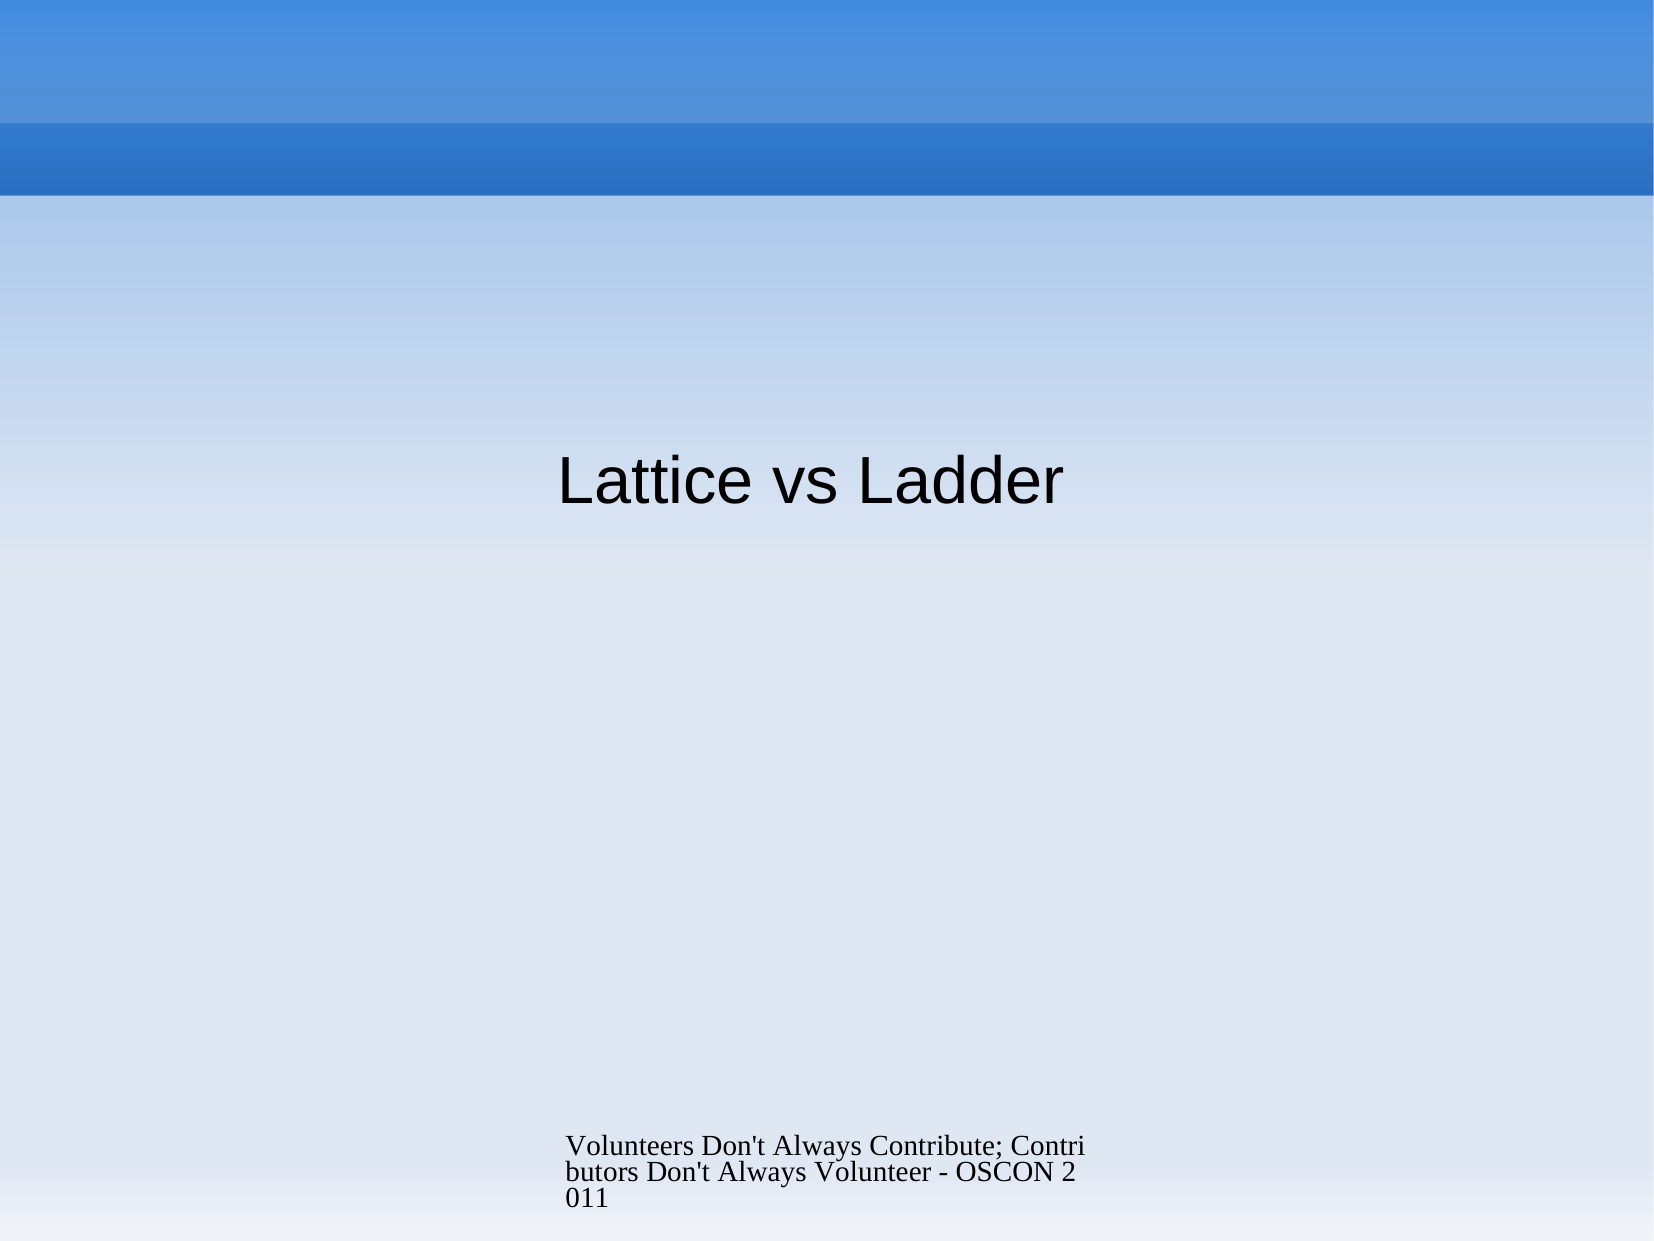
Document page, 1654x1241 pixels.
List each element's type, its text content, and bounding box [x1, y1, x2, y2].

subtitle Lattice vs Ladder [76, 0, 1565, 1109]
picture [0, 0, 1654, 1241]
